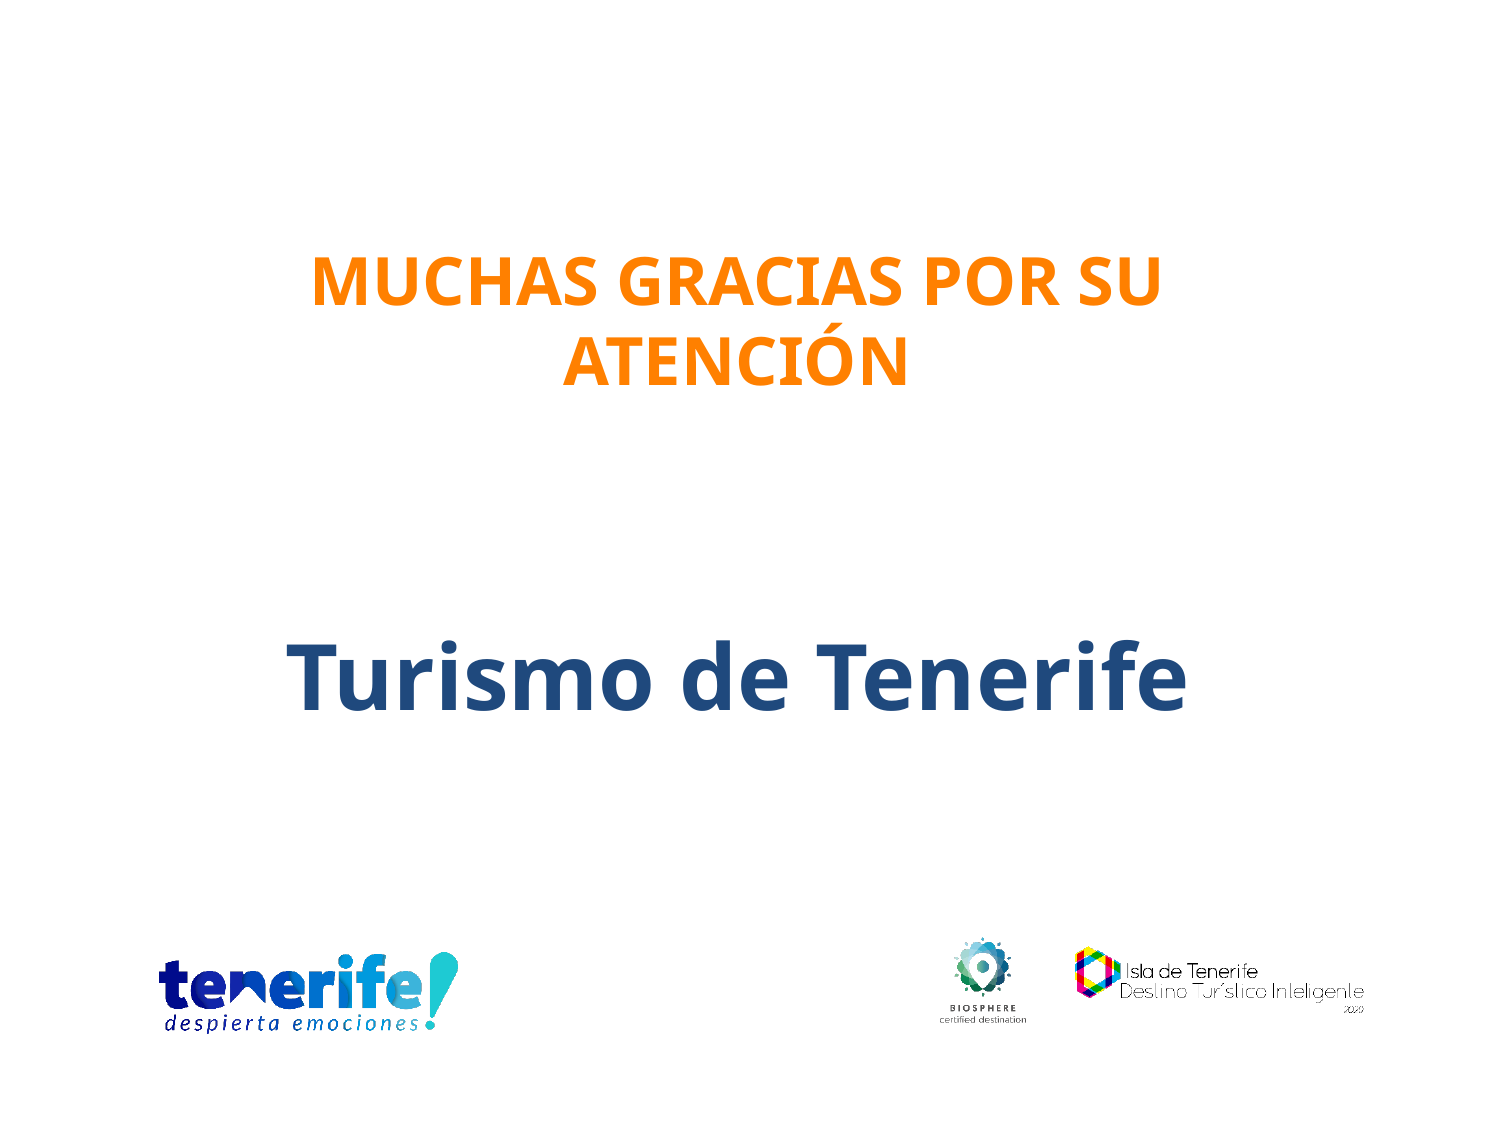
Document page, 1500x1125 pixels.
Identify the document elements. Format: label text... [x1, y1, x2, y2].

picture [1075, 946, 1364, 1016]
text_box MUCHAS GRACIAS POR SU ATENCIÓN Turismo de Tenerife [112, 231, 1364, 724]
picture [919, 927, 1046, 1034]
picture [159, 952, 458, 1034]
